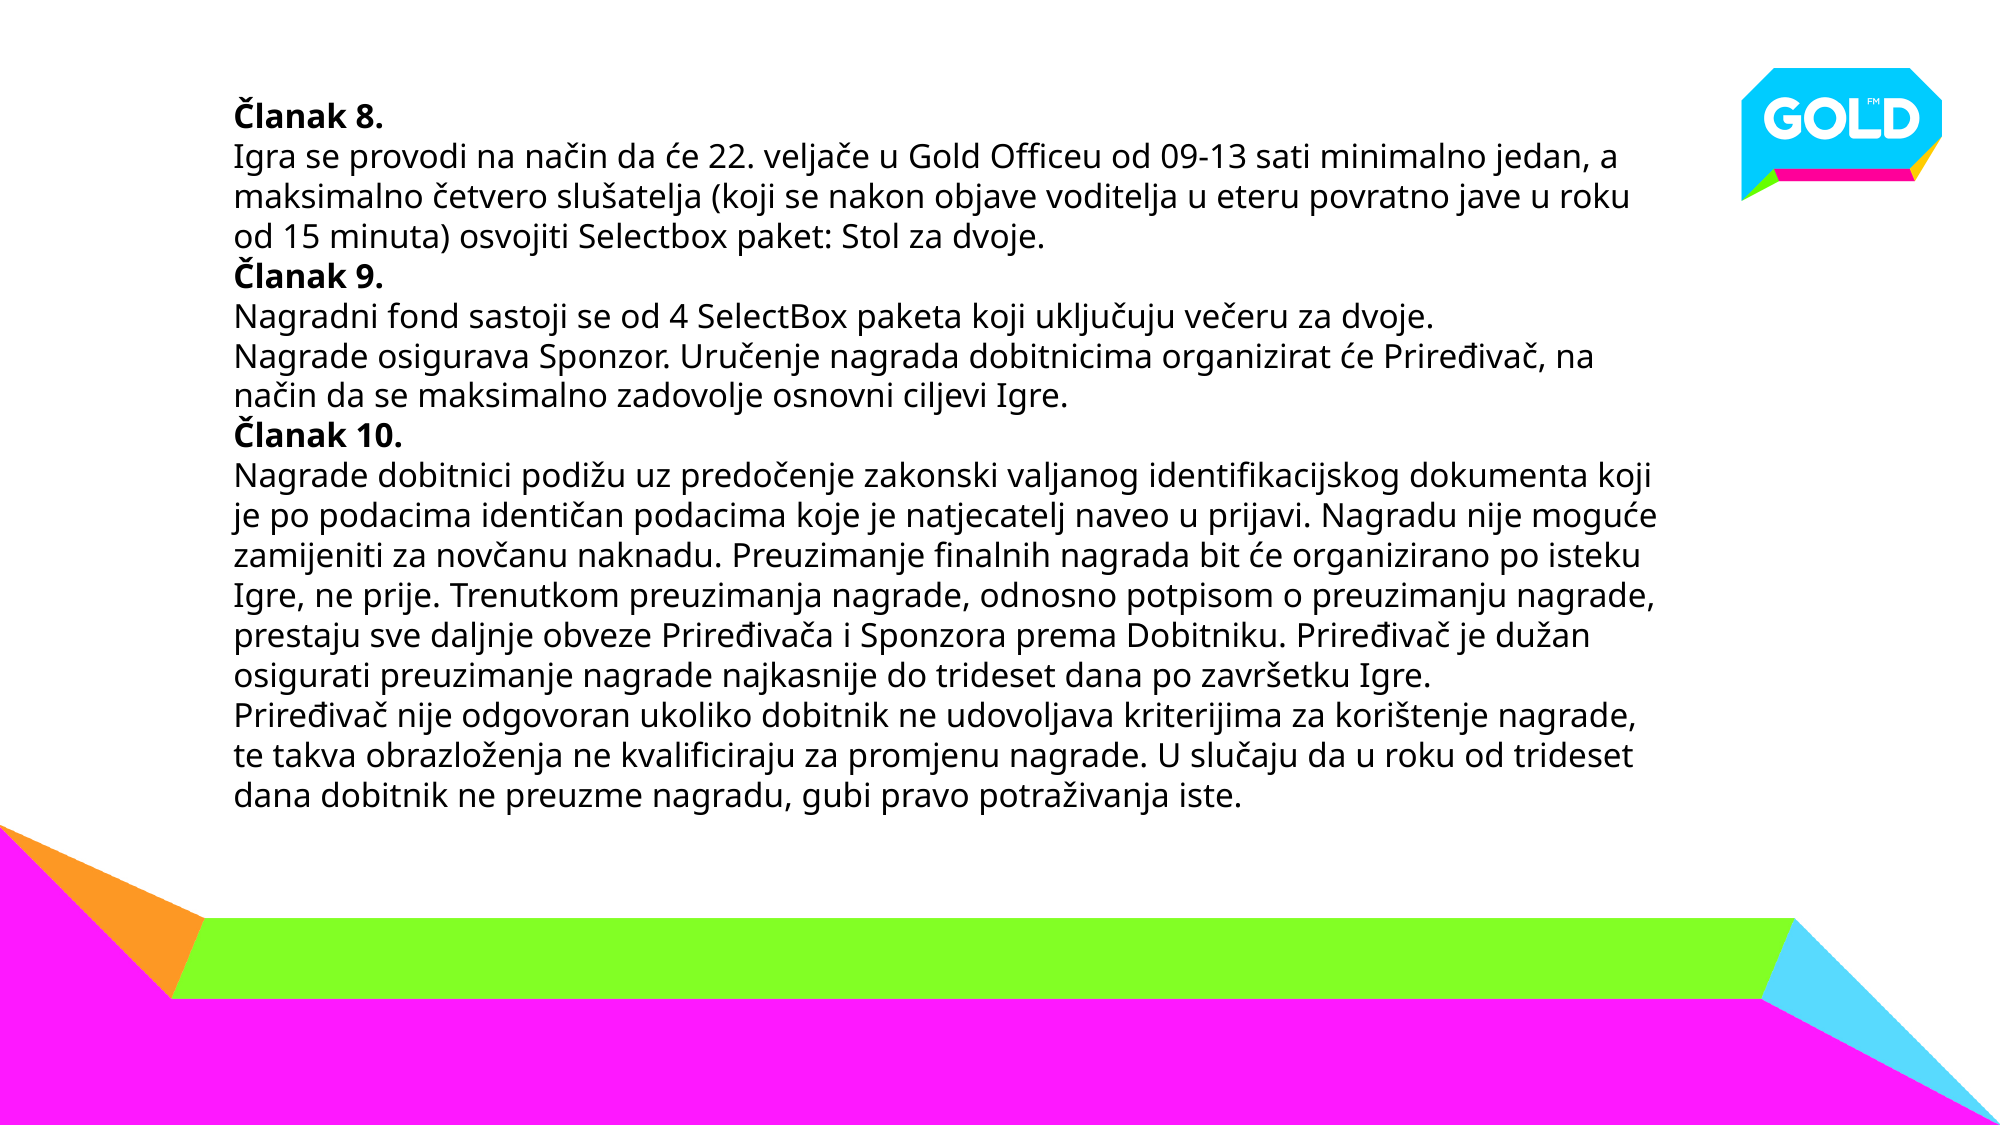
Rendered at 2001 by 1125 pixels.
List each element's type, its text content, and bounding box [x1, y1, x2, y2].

text_box Članak 8. Igra se provodi na način da će 22. veljače u Gold Officeu od 09-13 sati minimalno jedan, a maksimalno četvero slušatelja (koji se nakon objave voditelja u eteru povratno jave u roku od 15 minuta) osvojiti Selectbox paket: Stol za dvoje. Članak 9. Nagradni fond sastoji se od 4 SelectBox paketa koji uključuju večeru za dvoje. Nagrade osigurava Sponzor. Uručenje nagrada dobitnicima organizirat će Priređivač, na način da se maksimalno zadovolje osnovni ciljevi Igre. Članak 10. Nagrade dobitnici podižu uz predočenje zakonski valjanog identifikacijskog dokumenta koji je po podacima identičan podacima koje je natjecatelj naveo u prijavi. Nagradu nije moguće zamijeniti za novčanu naknadu. Preuzimanje finalnih nagrada bit će organizirano po isteku Igre, ne prije. Trenutkom preuzimanja nagrade, odnosno potpisom o preuzimanju nagrade, prestaju sve daljnje obveze Priređivača i Sponzora prema Dobitniku. Priređivač je dužan osigurati preuzimanje nagrade najkasnije do trideset dana po završetku Igre. Priređivač nije odgovoran ukoliko dobitnik ne udovoljava kriterijima za korištenje nagrade, te takva obrazloženja ne kvalificiraju za promjenu nagrade. U slučaju da u roku od trideset dana dobitnik ne preuzme nagradu, gubi pravo potraživanja iste. [218, 87, 1679, 947]
picture [0, 0, 2000, 1125]
